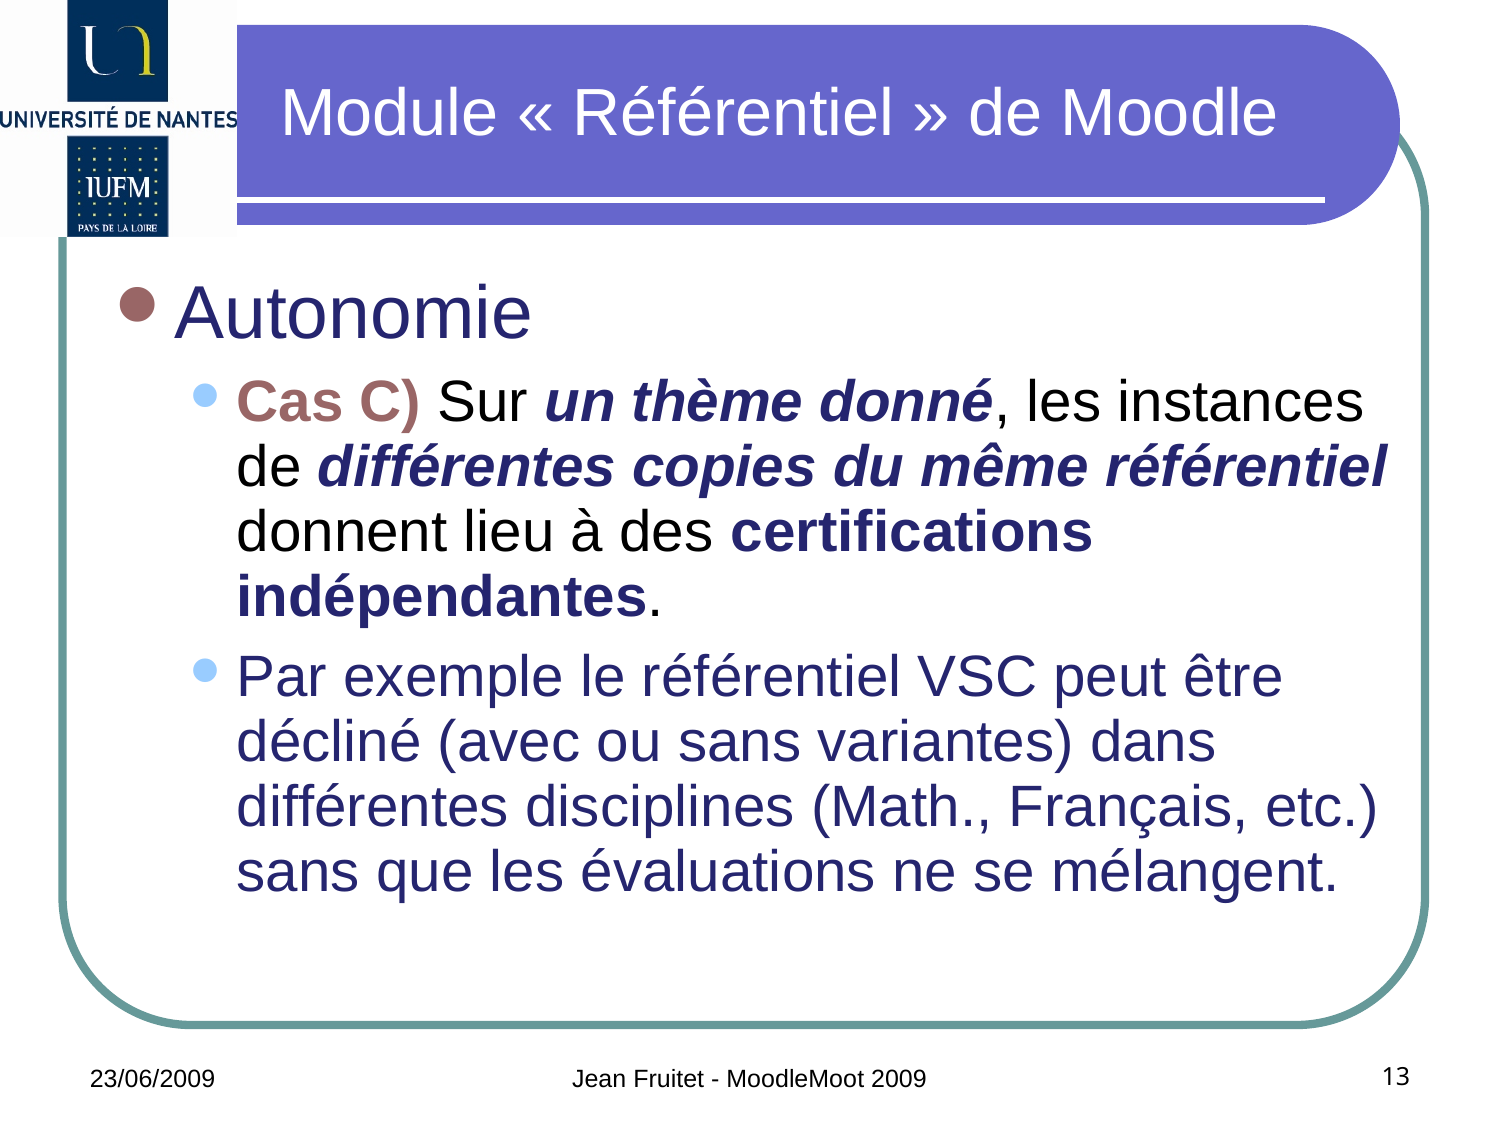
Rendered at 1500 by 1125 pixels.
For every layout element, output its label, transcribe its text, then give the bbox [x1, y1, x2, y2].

picture [0, 0, 237, 237]
list Autonomie Cas C) Sur un thème donné, les instances de différentes copies du même référentiel donnent lieu à des certifications indépendantes. Par exemple le référentiel VSC peut être décliné (avec ou sans variantes) dans différentes disciplines (Math., Français, etc.) sans que les évaluations ne se mélangent. [99, 262, 1412, 1054]
title Module « Référentiel » de Moodle [265, 37, 1347, 188]
